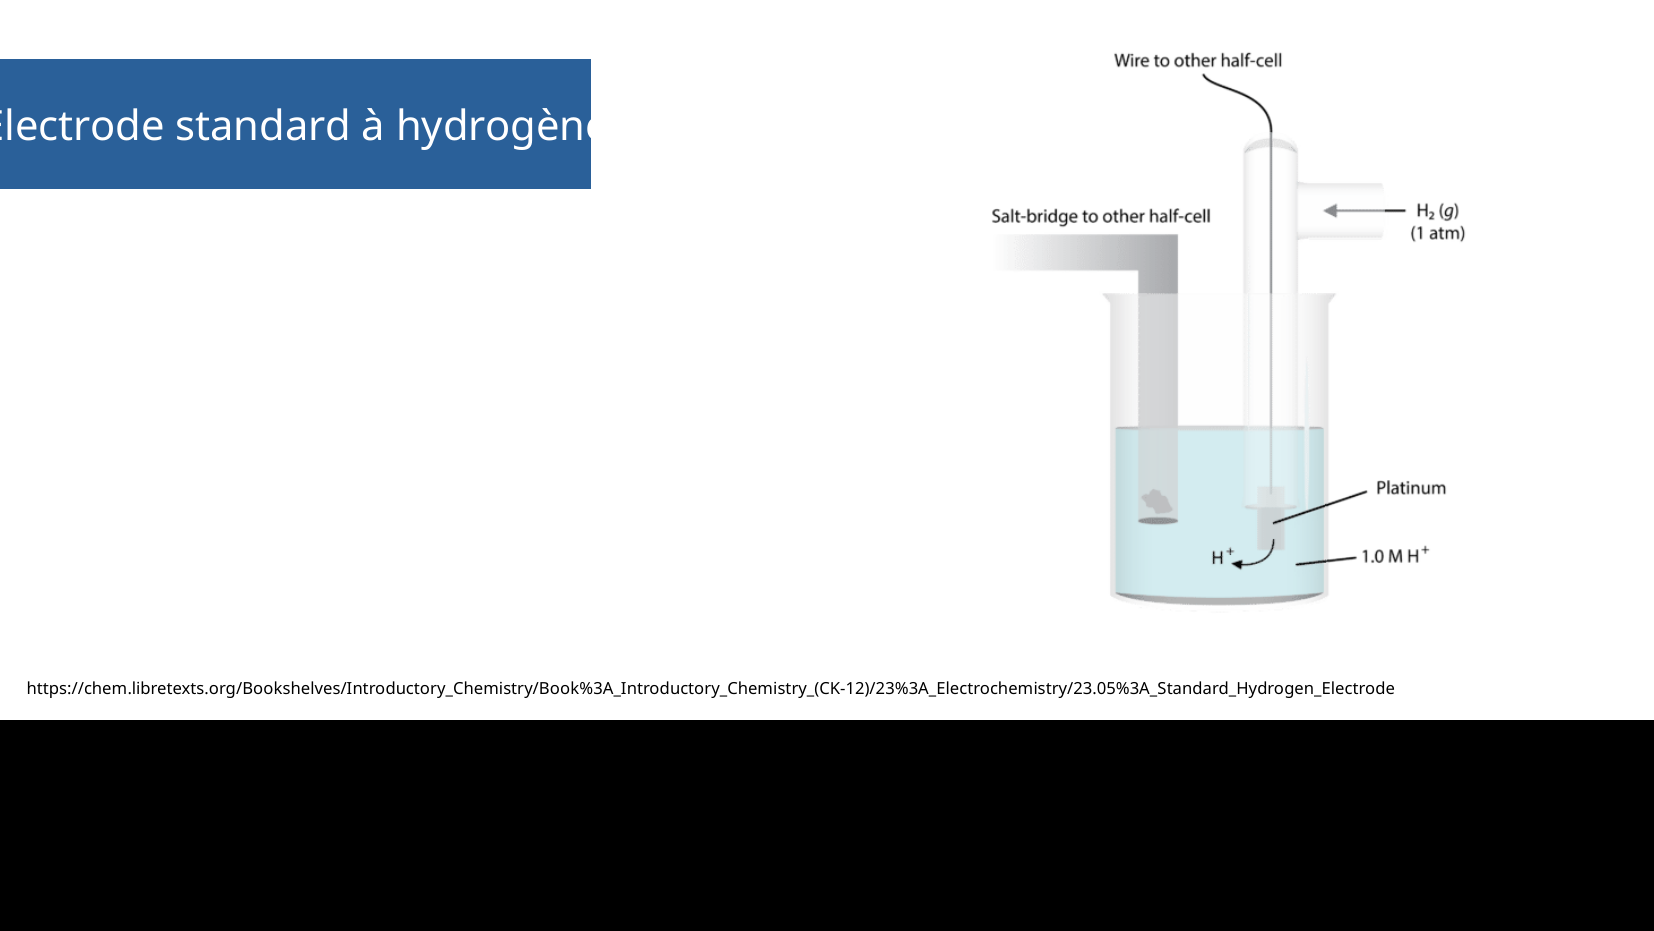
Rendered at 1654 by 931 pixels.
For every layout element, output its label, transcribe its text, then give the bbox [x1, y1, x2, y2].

text_box Électrode standard à hydrogène [0, 59, 591, 189]
text_box [0, 720, 1654, 931]
picture [980, 45, 1471, 615]
text_box https://chem.libretexts.org/Bookshelves/Introductory_Chemistry/Book%3A_Introductory_Chemistry_(CK-12)/23%3A_Electrochemistry/23.05%3A_Standard_Hydrogen_Electrode [11, 669, 1341, 706]
